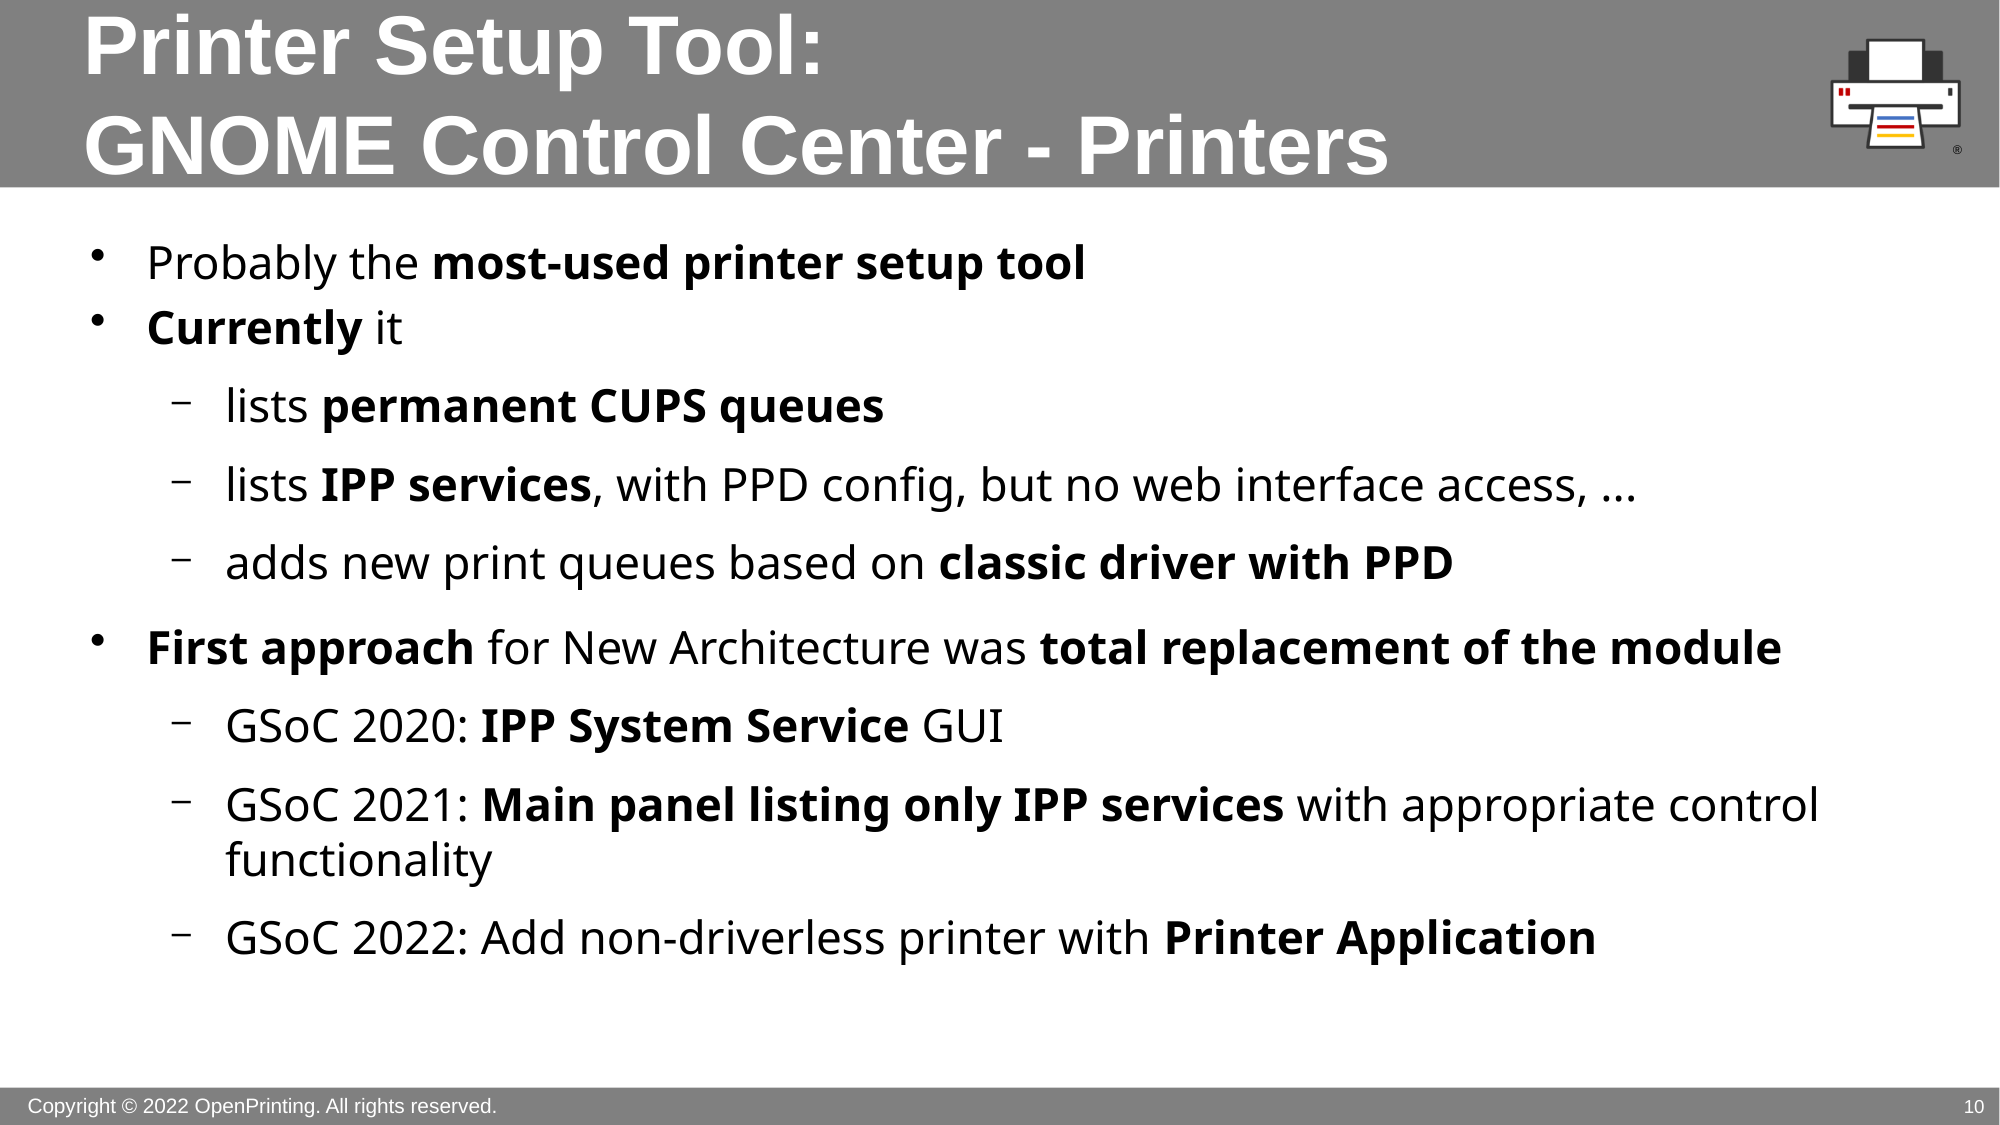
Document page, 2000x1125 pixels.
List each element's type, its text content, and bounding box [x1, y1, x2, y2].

title Printer Setup Tool: GNOME Control Center - Printers [75, 7, 1786, 175]
list Probably the most-used printer setup tool Currently it lists permanent CUPS queues lists IPP services, with PPD config, but no web interface access, ... adds new print queues based on classic driver with PPD First approach for New Architecture was total replacement of the module GSoC 2020: IPP System Service GUI GSoC 2021: Main panel listing only IPP services with appropriate control functionality GSoC 2022: Add non-driverless printer with Printer Application [75, 224, 1936, 1067]
picture [1825, 33, 1966, 154]
